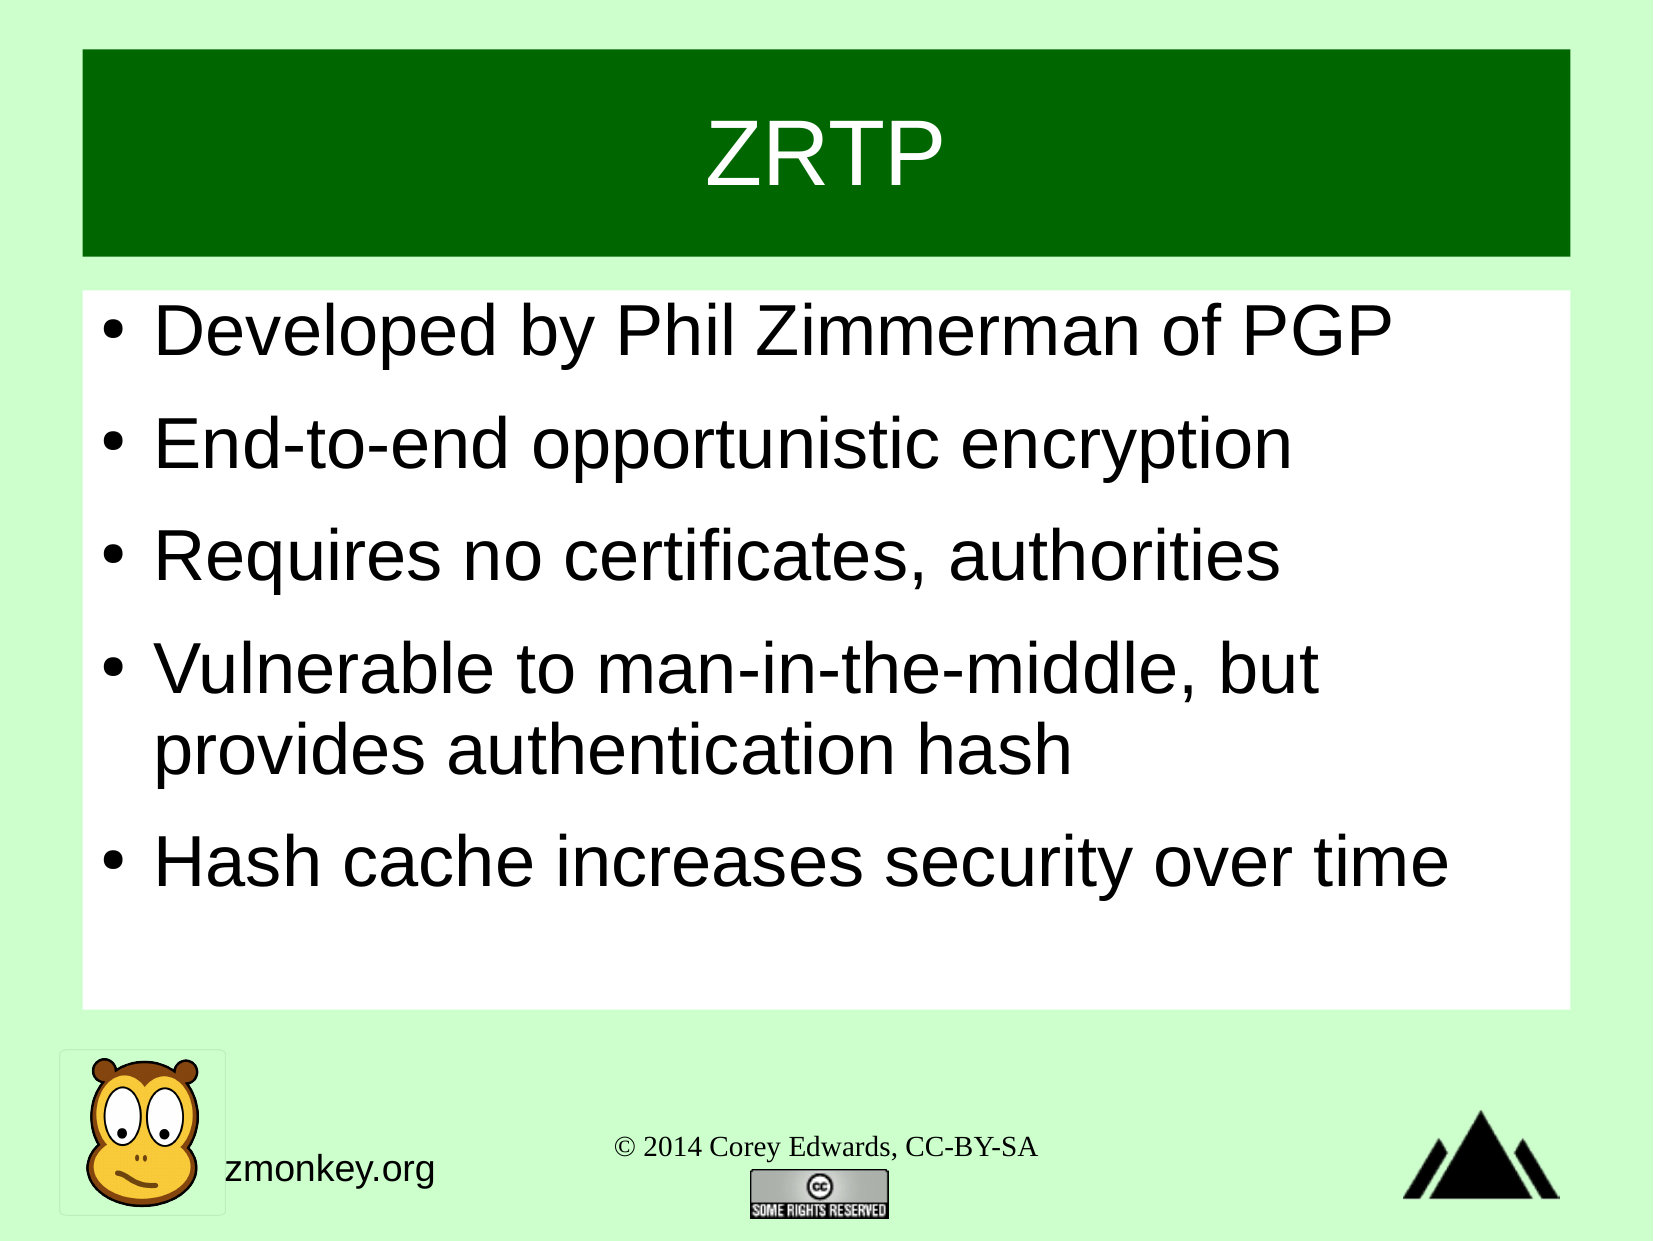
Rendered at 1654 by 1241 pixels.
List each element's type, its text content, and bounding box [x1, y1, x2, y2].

picture [750, 1169, 889, 1219]
picture [59, 1049, 226, 1216]
title ZRTP [82, 49, 1571, 257]
picture [1403, 1109, 1560, 1225]
list Developed by Phil Zimmerman of PGP End-to-end opportunistic encryption Requires no certificates, authorities Vulnerable to man-in-the-middle, but provides authentication hash Hash cache increases security over time [82, 290, 1571, 1010]
